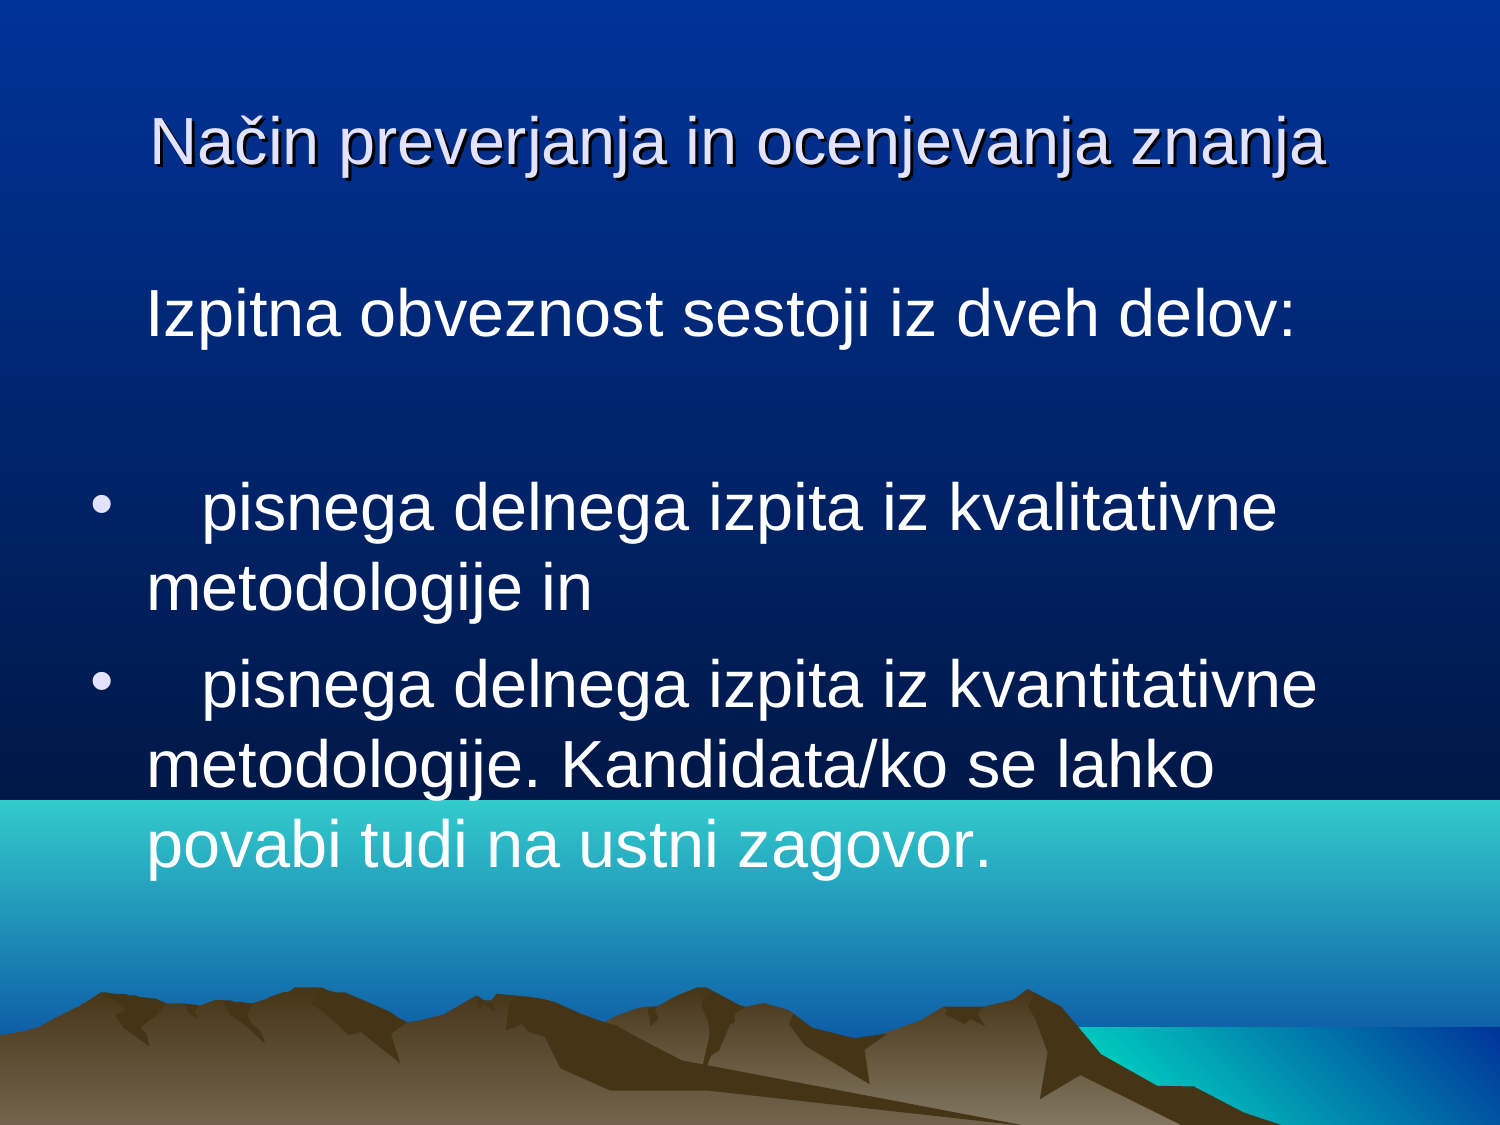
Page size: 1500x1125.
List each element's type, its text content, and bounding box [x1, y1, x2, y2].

title Način preverjanja in ocenjevanja znanja [75, 37, 1426, 225]
list Izpitna obveznost sestoji iz dveh delov: pisnega delnega izpita iz kvalitativne metodologije in pisnega delnega izpita iz kvantitativne metodologije. Kandidata/ko se lahko povabi tudi na ustni zagovor. [75, 262, 1426, 1001]
